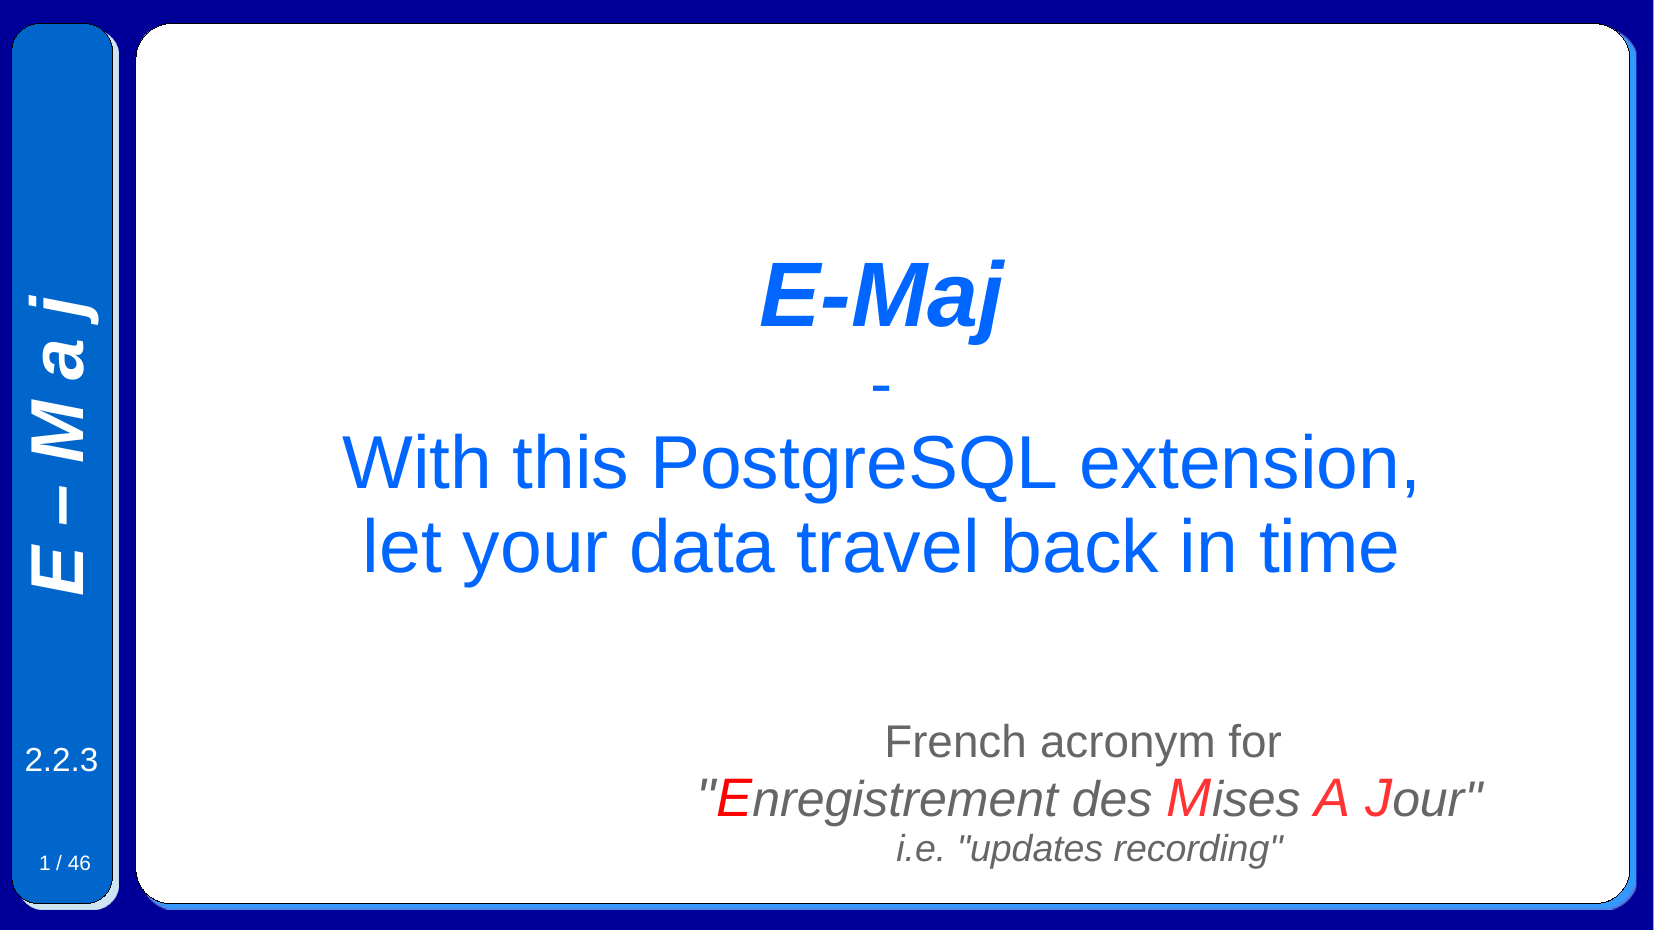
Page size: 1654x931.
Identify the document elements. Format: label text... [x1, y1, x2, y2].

subtitle E-Maj - With this PostgreSQL extension, let your data travel back in time [194, 111, 1570, 832]
text_box French acronym for "Enregistrement des Mises A Jour" i.e. "updates recording" [602, 708, 1577, 878]
